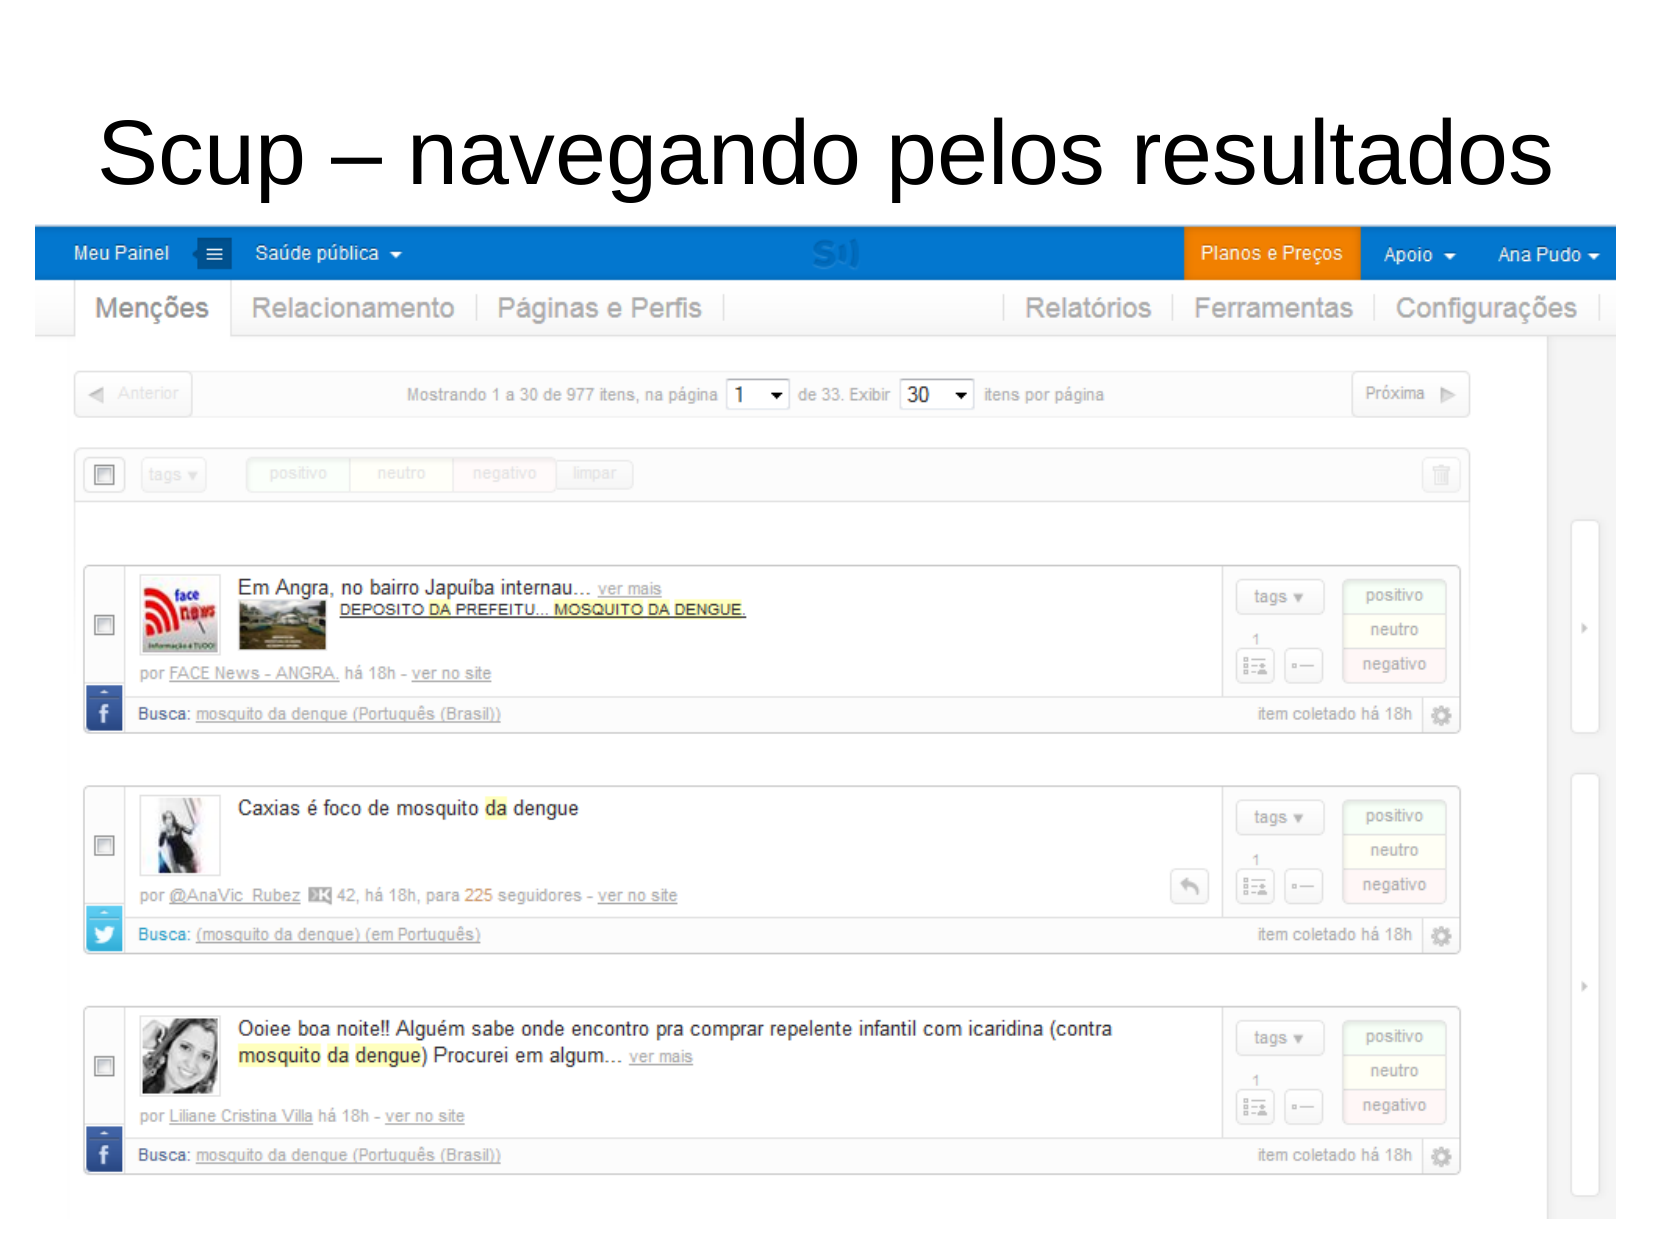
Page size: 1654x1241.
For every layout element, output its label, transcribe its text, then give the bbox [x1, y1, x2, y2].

picture [35, 224, 1616, 1219]
title Scup – navegando pelos resultados [82, 49, 1571, 224]
